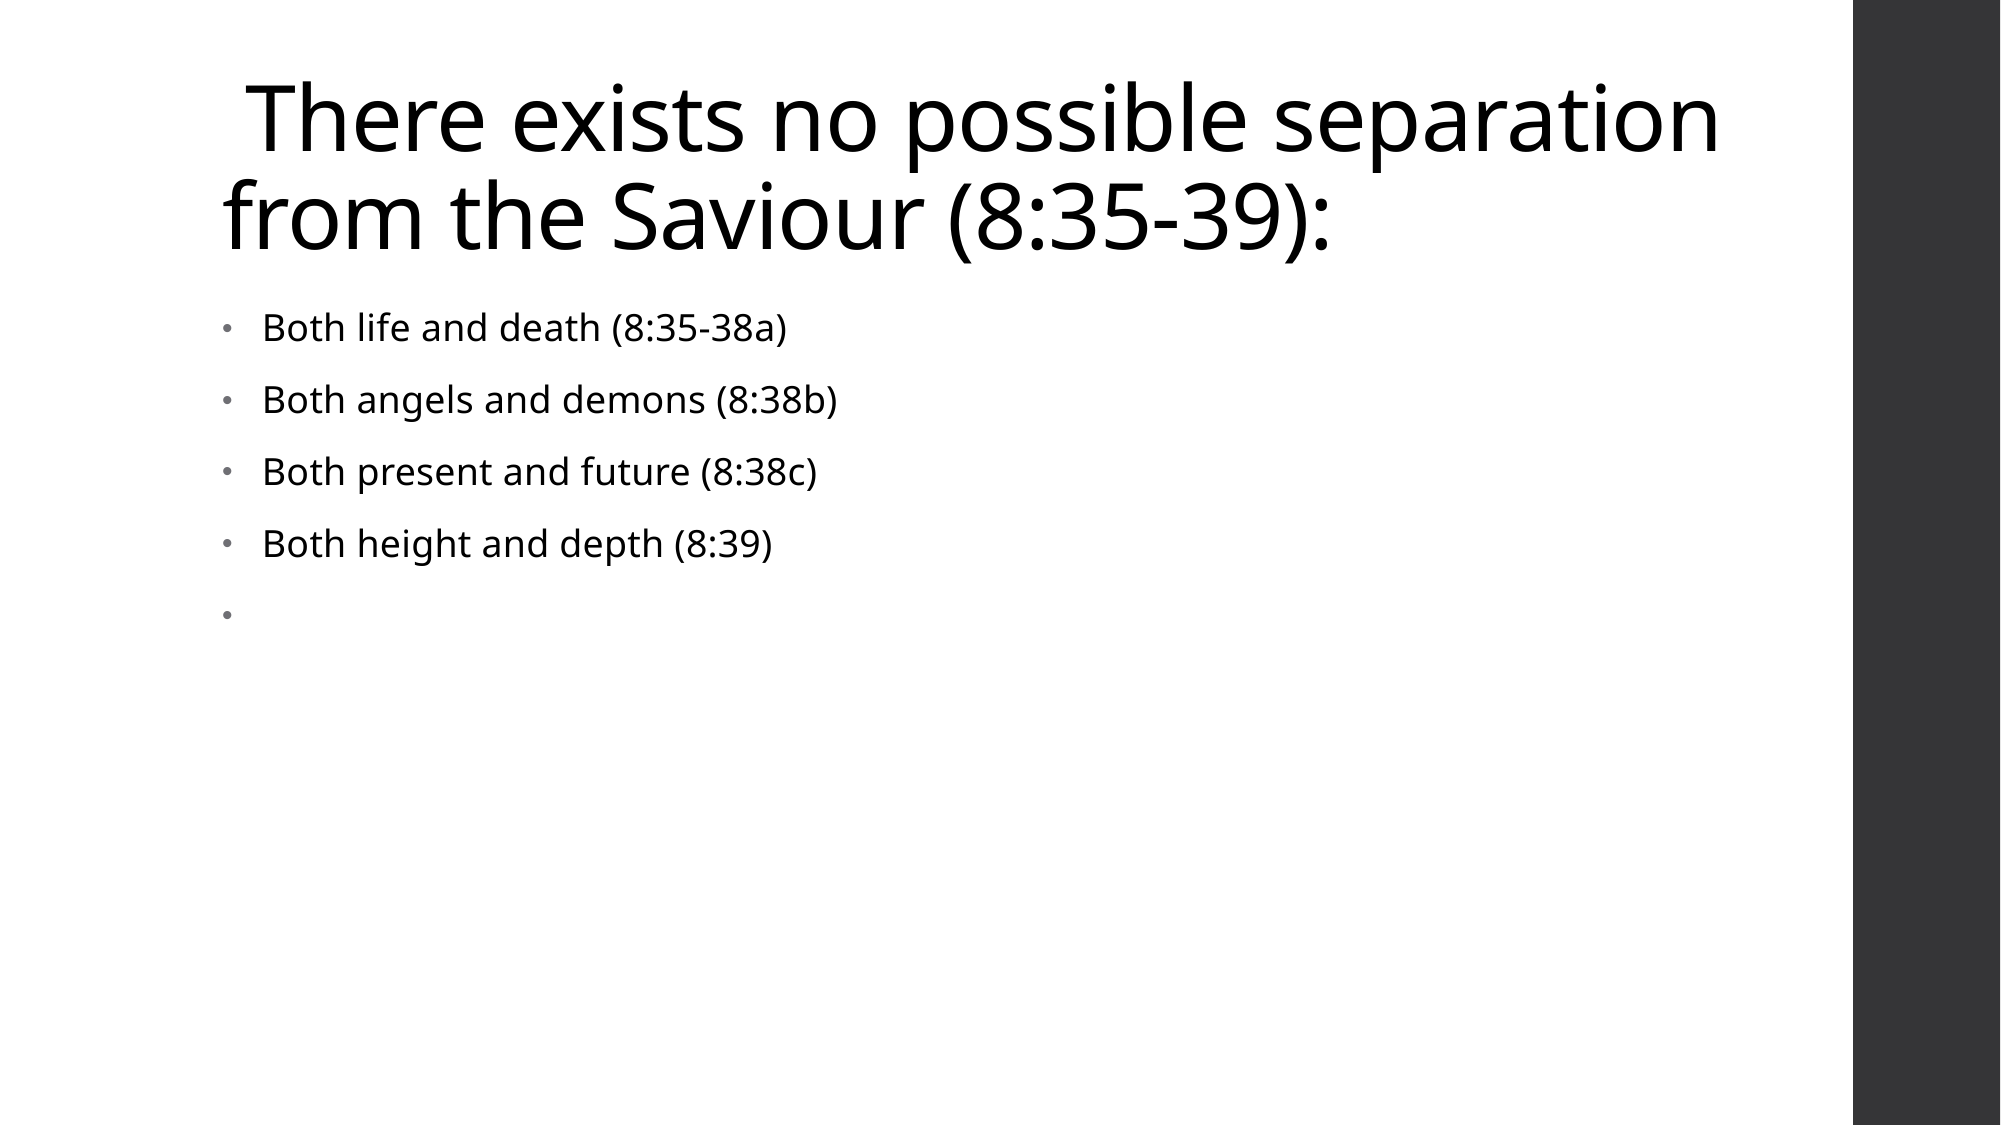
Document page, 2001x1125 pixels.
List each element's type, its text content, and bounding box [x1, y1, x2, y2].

title There exists no possible separation from the Saviour (8:35-39): [206, 60, 1797, 278]
list Both life and death (8:35-38a) Both angels and demons (8:38b) Both present and future (8:38c) Both height and depth (8:39) [206, 299, 1617, 1014]
